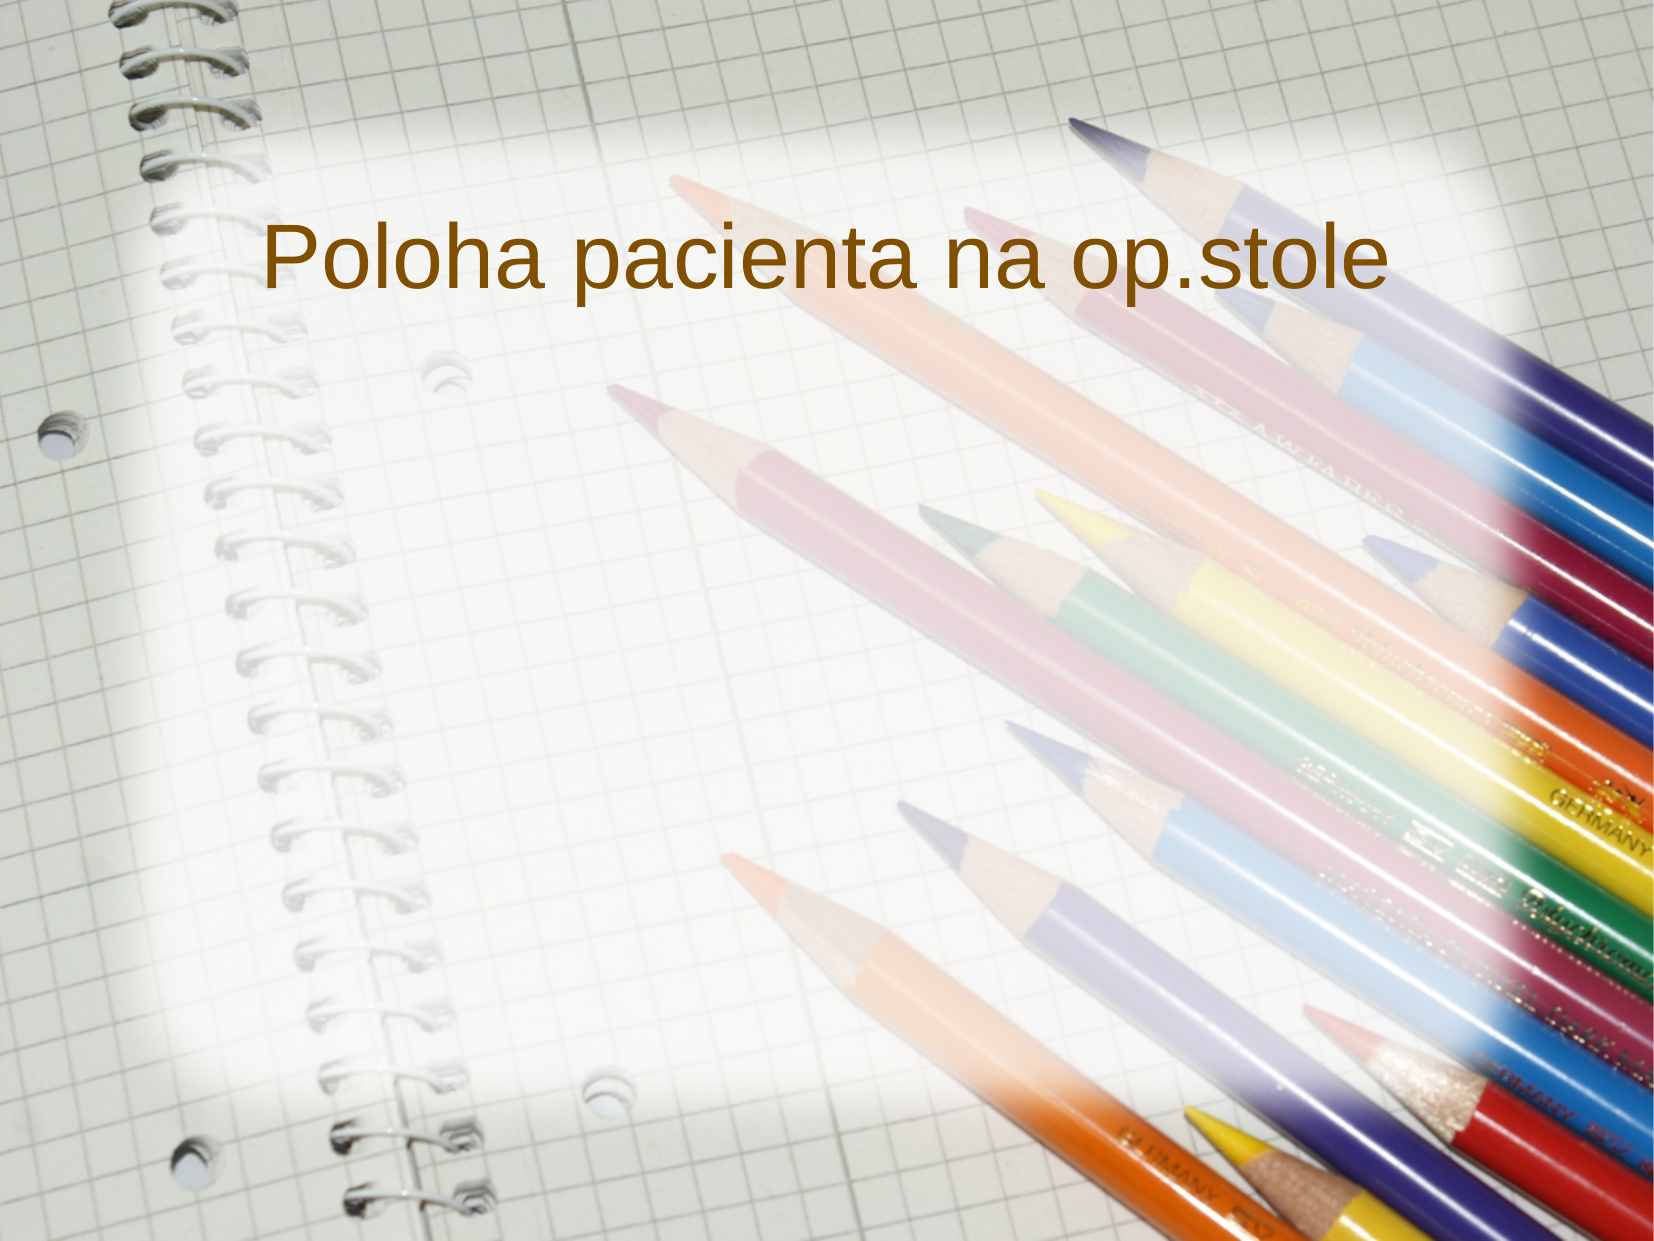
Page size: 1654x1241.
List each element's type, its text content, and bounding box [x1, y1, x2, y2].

picture [0, 0, 1654, 1241]
title Poloha pacienta na op.stole [147, 153, 1506, 361]
